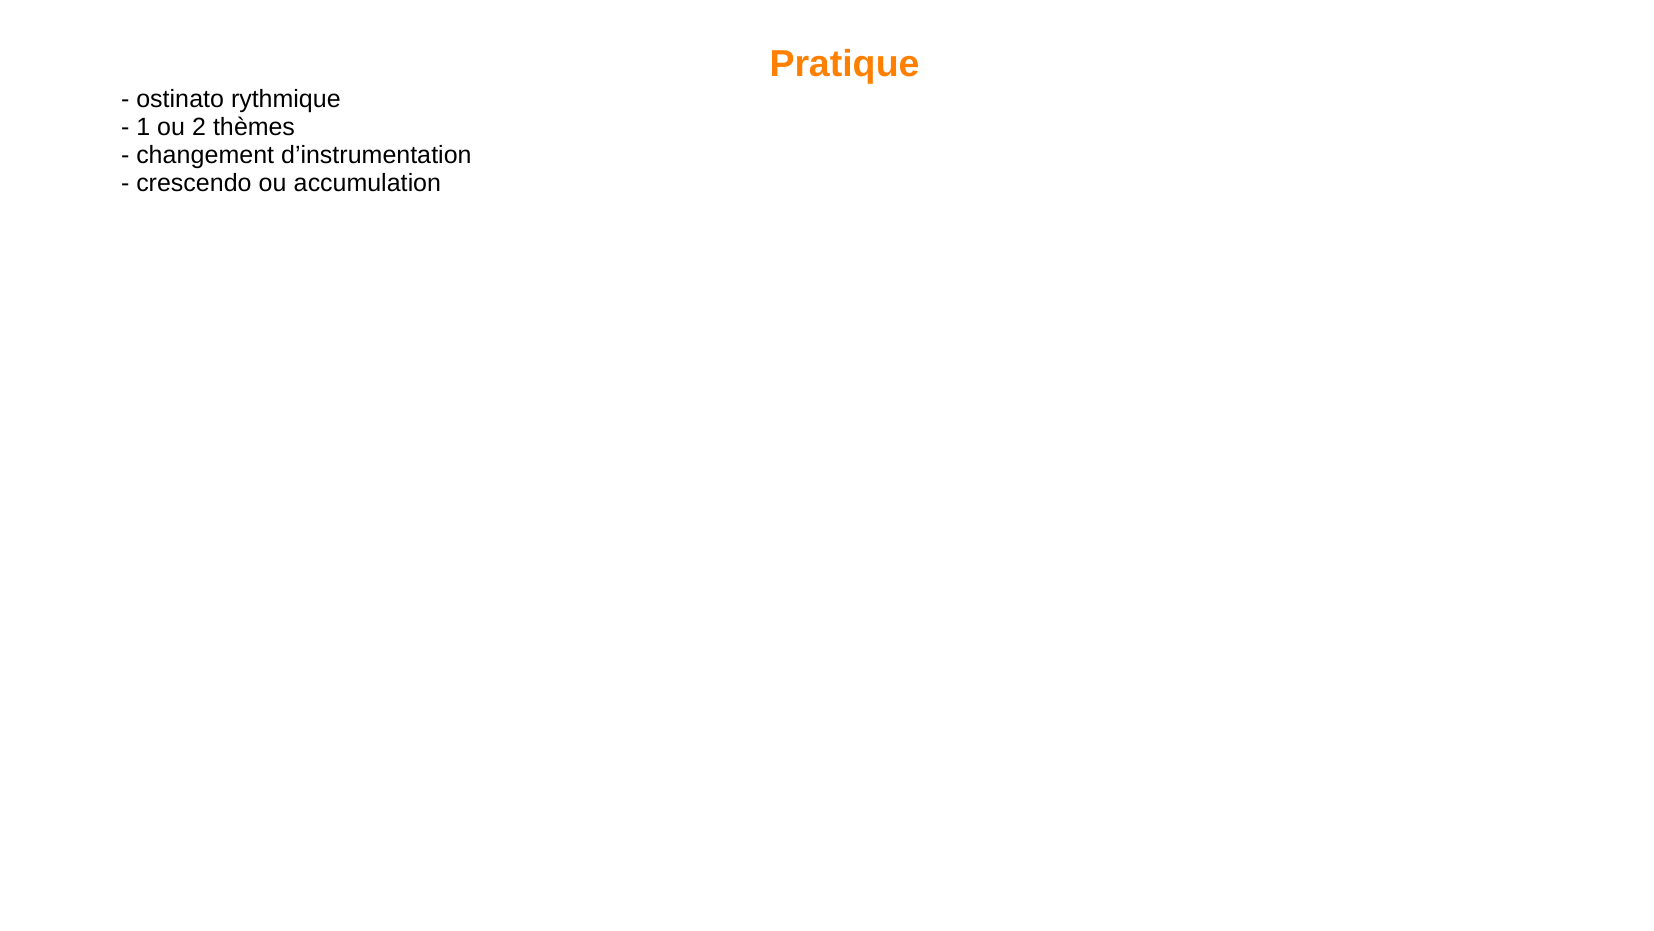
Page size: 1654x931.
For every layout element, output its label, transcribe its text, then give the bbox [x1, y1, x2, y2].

text_box Pratique - ostinato rythmique - 1 ou 2 thèmes - changement d’instrumentation - crescendo ou accumulation [106, 35, 1583, 373]
